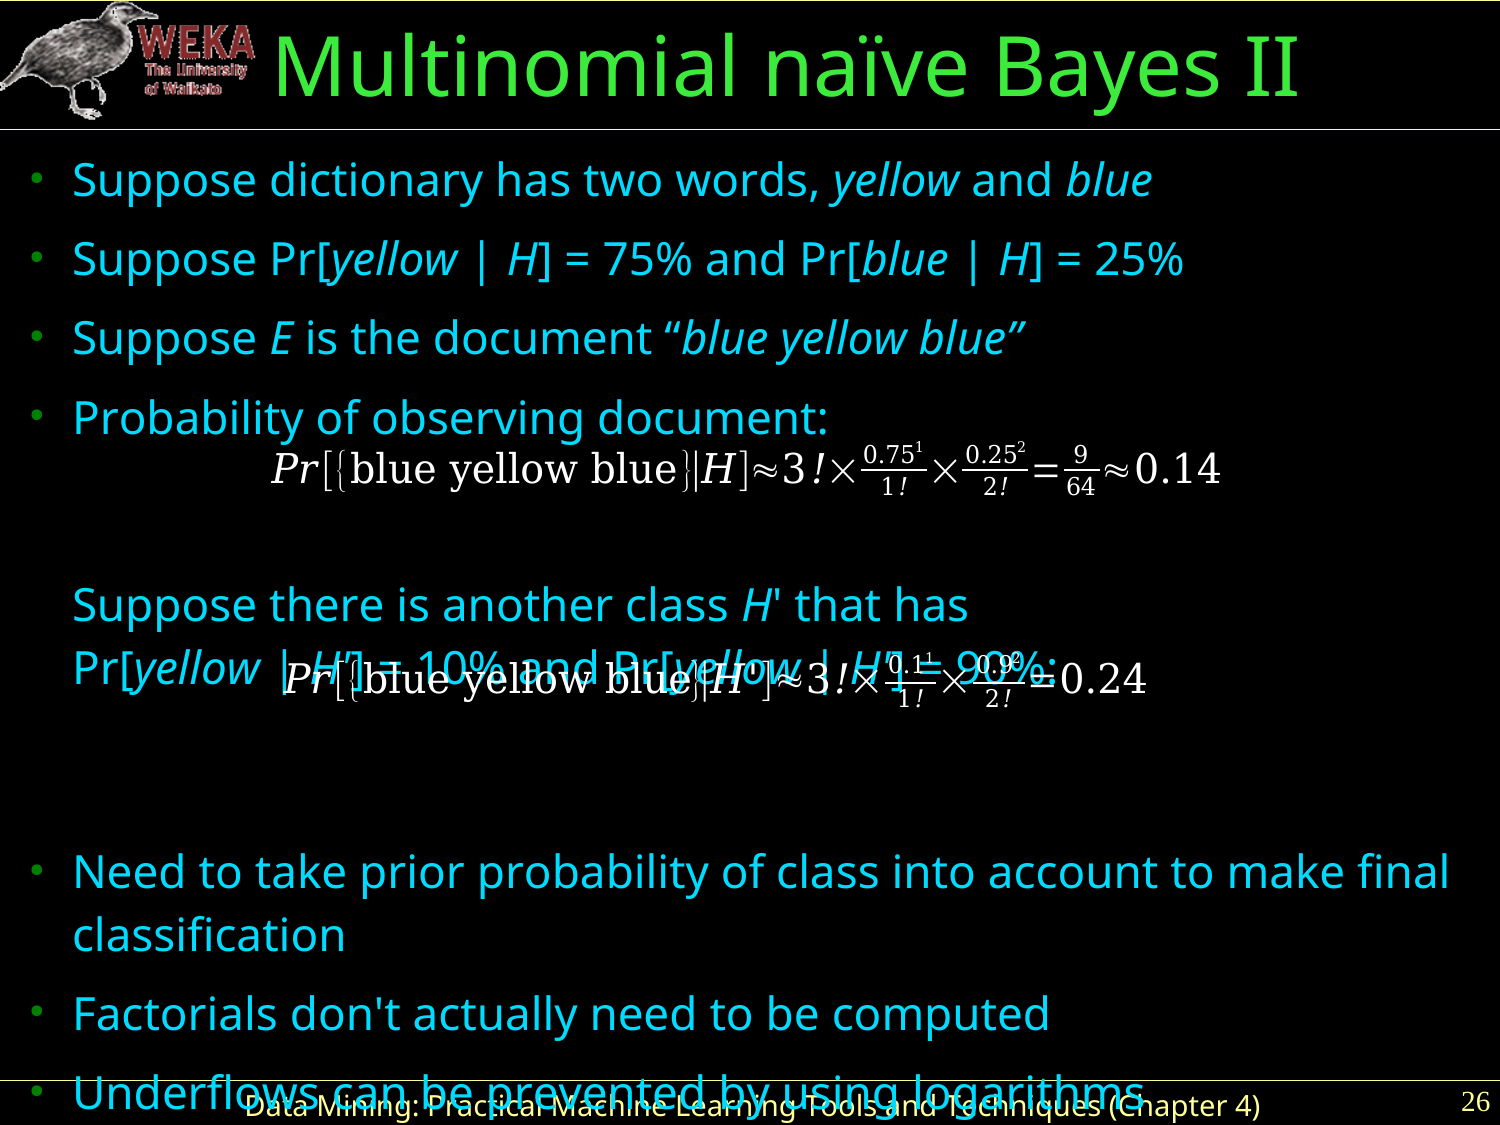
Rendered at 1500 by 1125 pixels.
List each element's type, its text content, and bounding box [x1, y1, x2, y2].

chart [277, 649, 1152, 713]
title Multinomial naïve Bayes II [353, 0, 1429, 147]
list Suppose dictionary has two words, yellow and blue Suppose Pr[yellow | H] = 75% and Pr[blue | H] = 25% Suppose E is the document “blue yellow blue” Probability of observing document: Suppose there is another class H' that has Pr[yellow | H'] = 10% and Pr[yellow | H'] = 90%: Need to take prior probability of class into account to make final classification Factorials don't actually need to be computed Underflows can be prevented by using logarithms [29, 147, 1477, 1064]
chart [265, 438, 1228, 502]
picture [0, 1, 266, 129]
